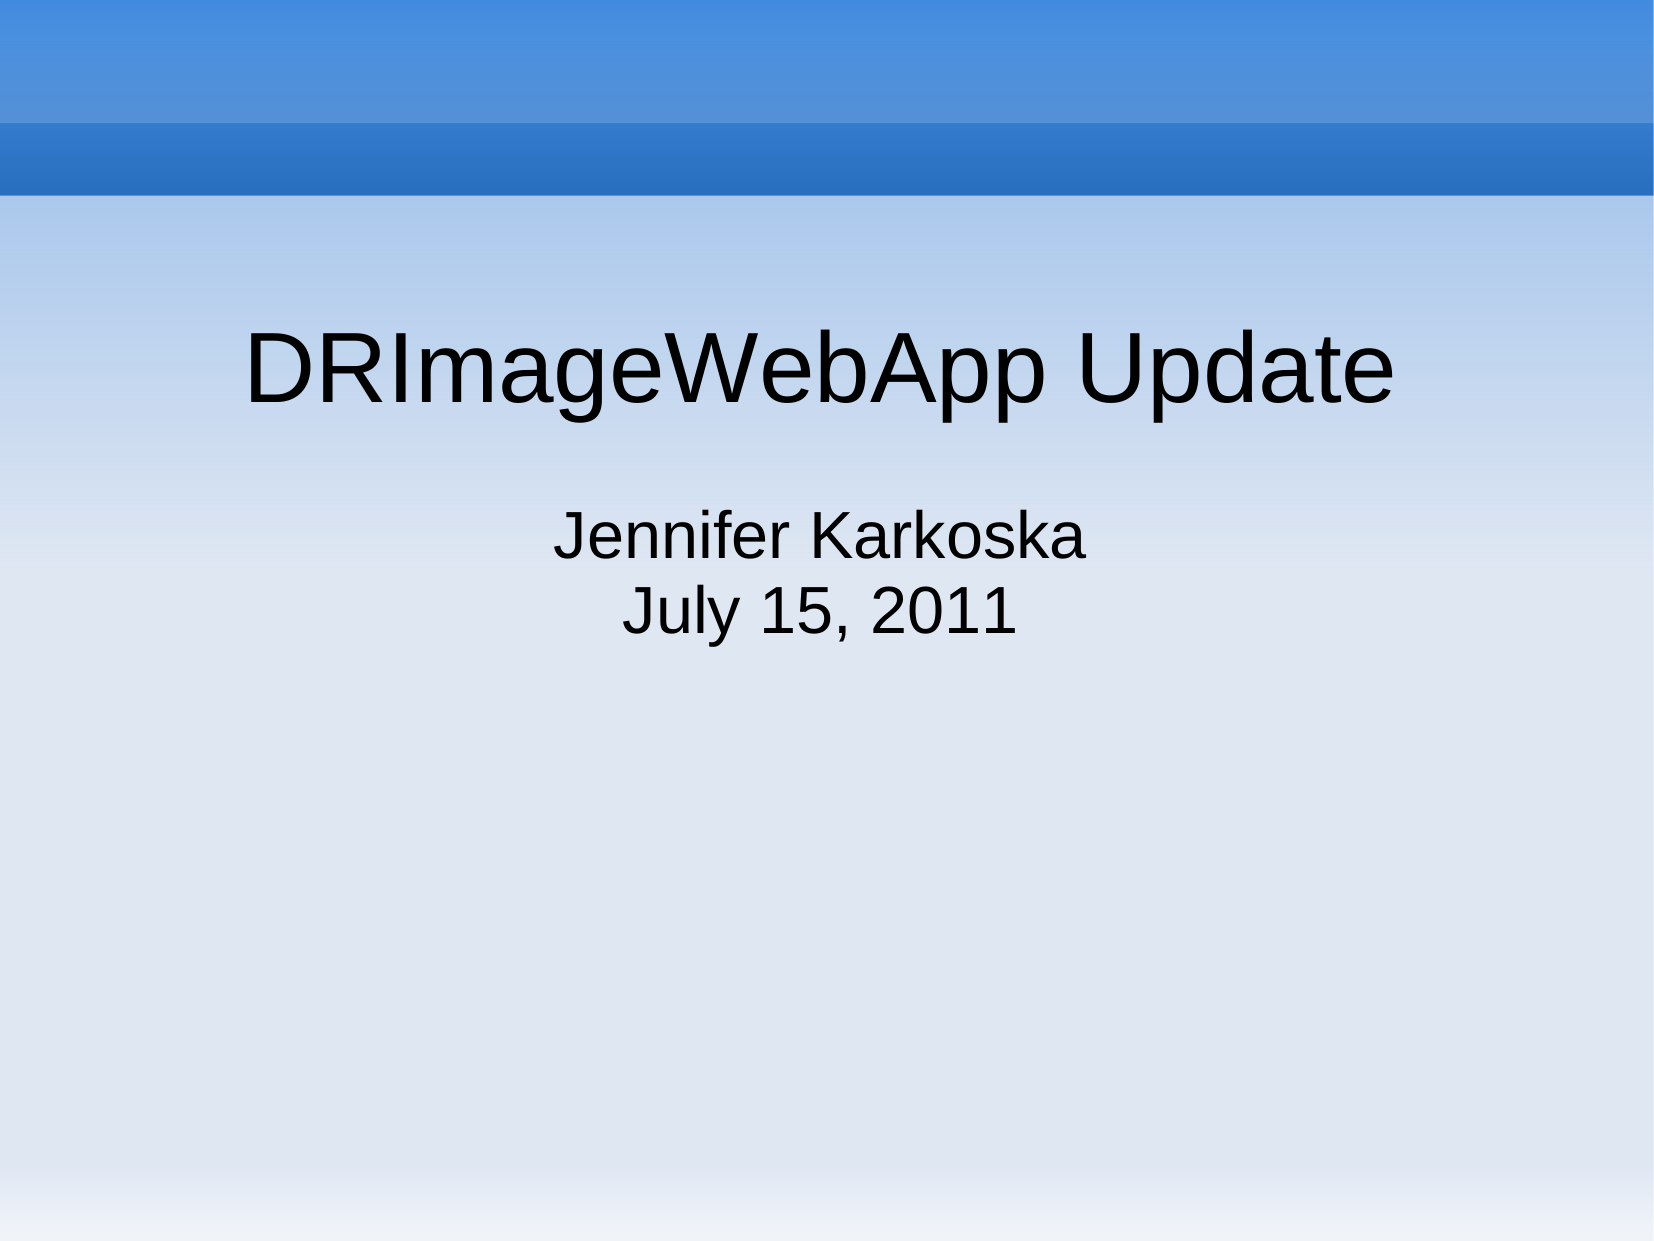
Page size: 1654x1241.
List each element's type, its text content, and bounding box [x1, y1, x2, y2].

subtitle DRImageWebApp Update Jennifer Karkoska July 15, 2011 [76, 0, 1565, 1109]
picture [0, 0, 1654, 1241]
